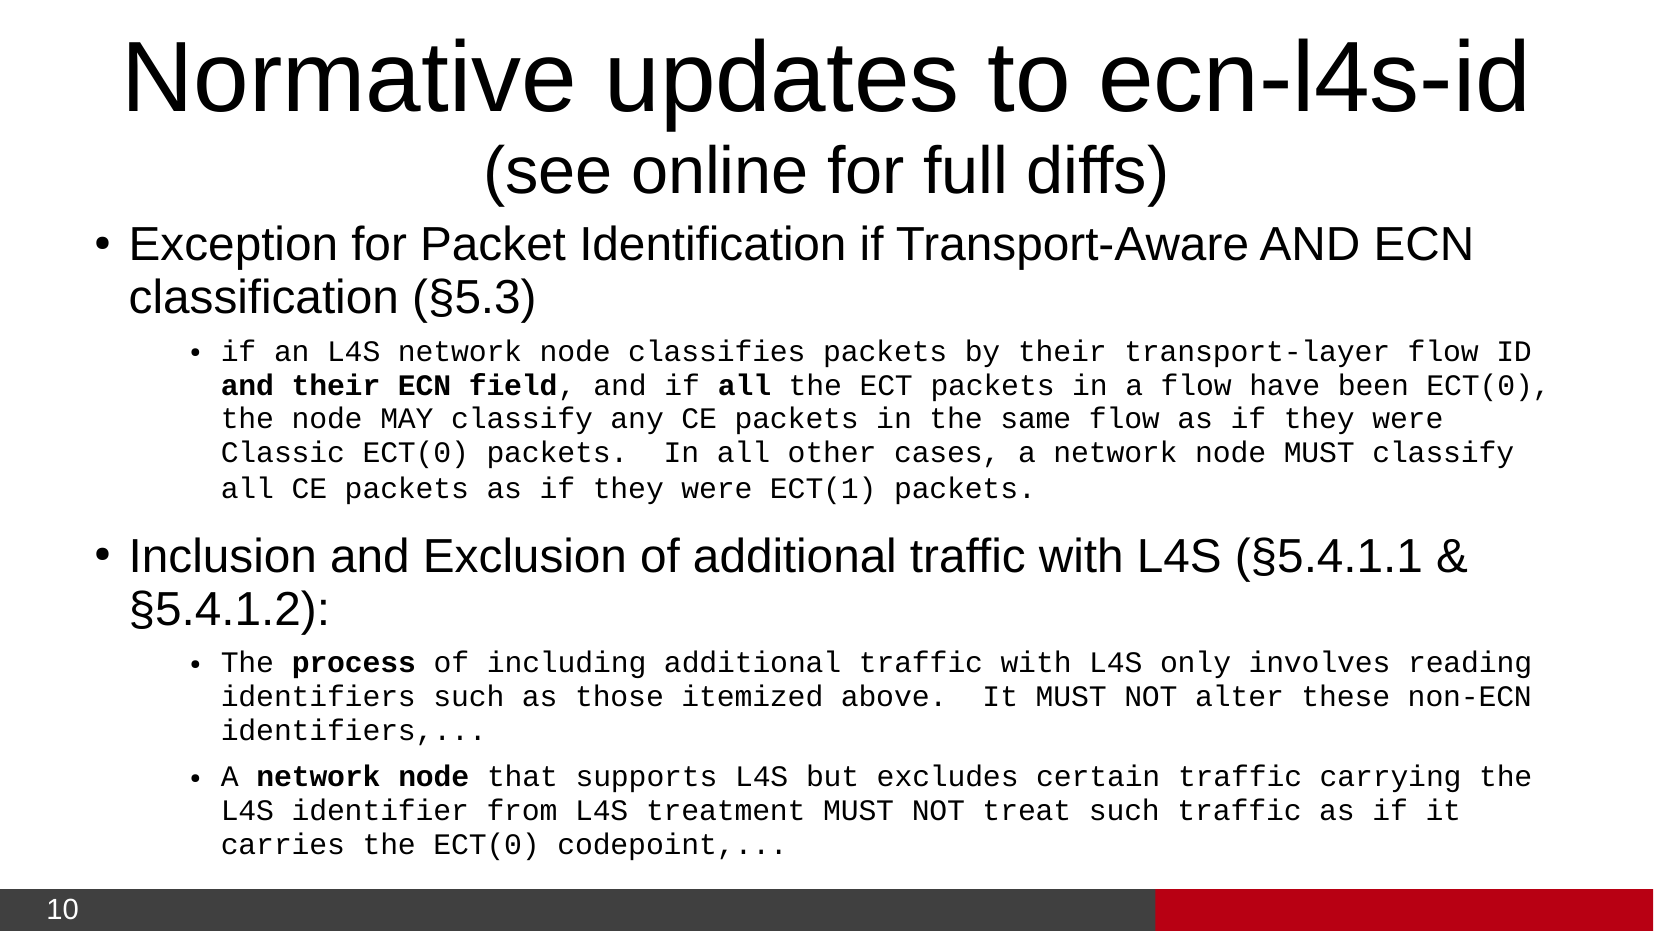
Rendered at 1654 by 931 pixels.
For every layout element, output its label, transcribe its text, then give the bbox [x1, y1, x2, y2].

list Exception for Packet Identification if Transport-Aware AND ECN classification (§5.3) if an L4S network node classifies packets by their transport-layer flow ID and their ECN field, and if all the ECT packets in a flow have been ECT(0), the node MAY classify any CE packets in the same flow as if they were Classic ECT(0) packets. In all other cases, a network node MUST classify all CE packets as if they were ECT(1) packets. Inclusion and Exclusion of additional traffic with L4S (§5.4.1.1 & §5.4.1.2): The process of including additional traffic with L4S only involves reading identifiers such as those itemized above. It MUST NOT alter these non-ECN identifiers,... A network node that supports L4S but excludes certain traffic carrying the L4S identifier from L4S treatment MUST NOT treat such traffic as if it carries the ECT(0) codepoint,... [82, 217, 1571, 868]
title Normative updates to ecn-l4s-id (see online for full diffs) [82, 21, 1571, 208]
